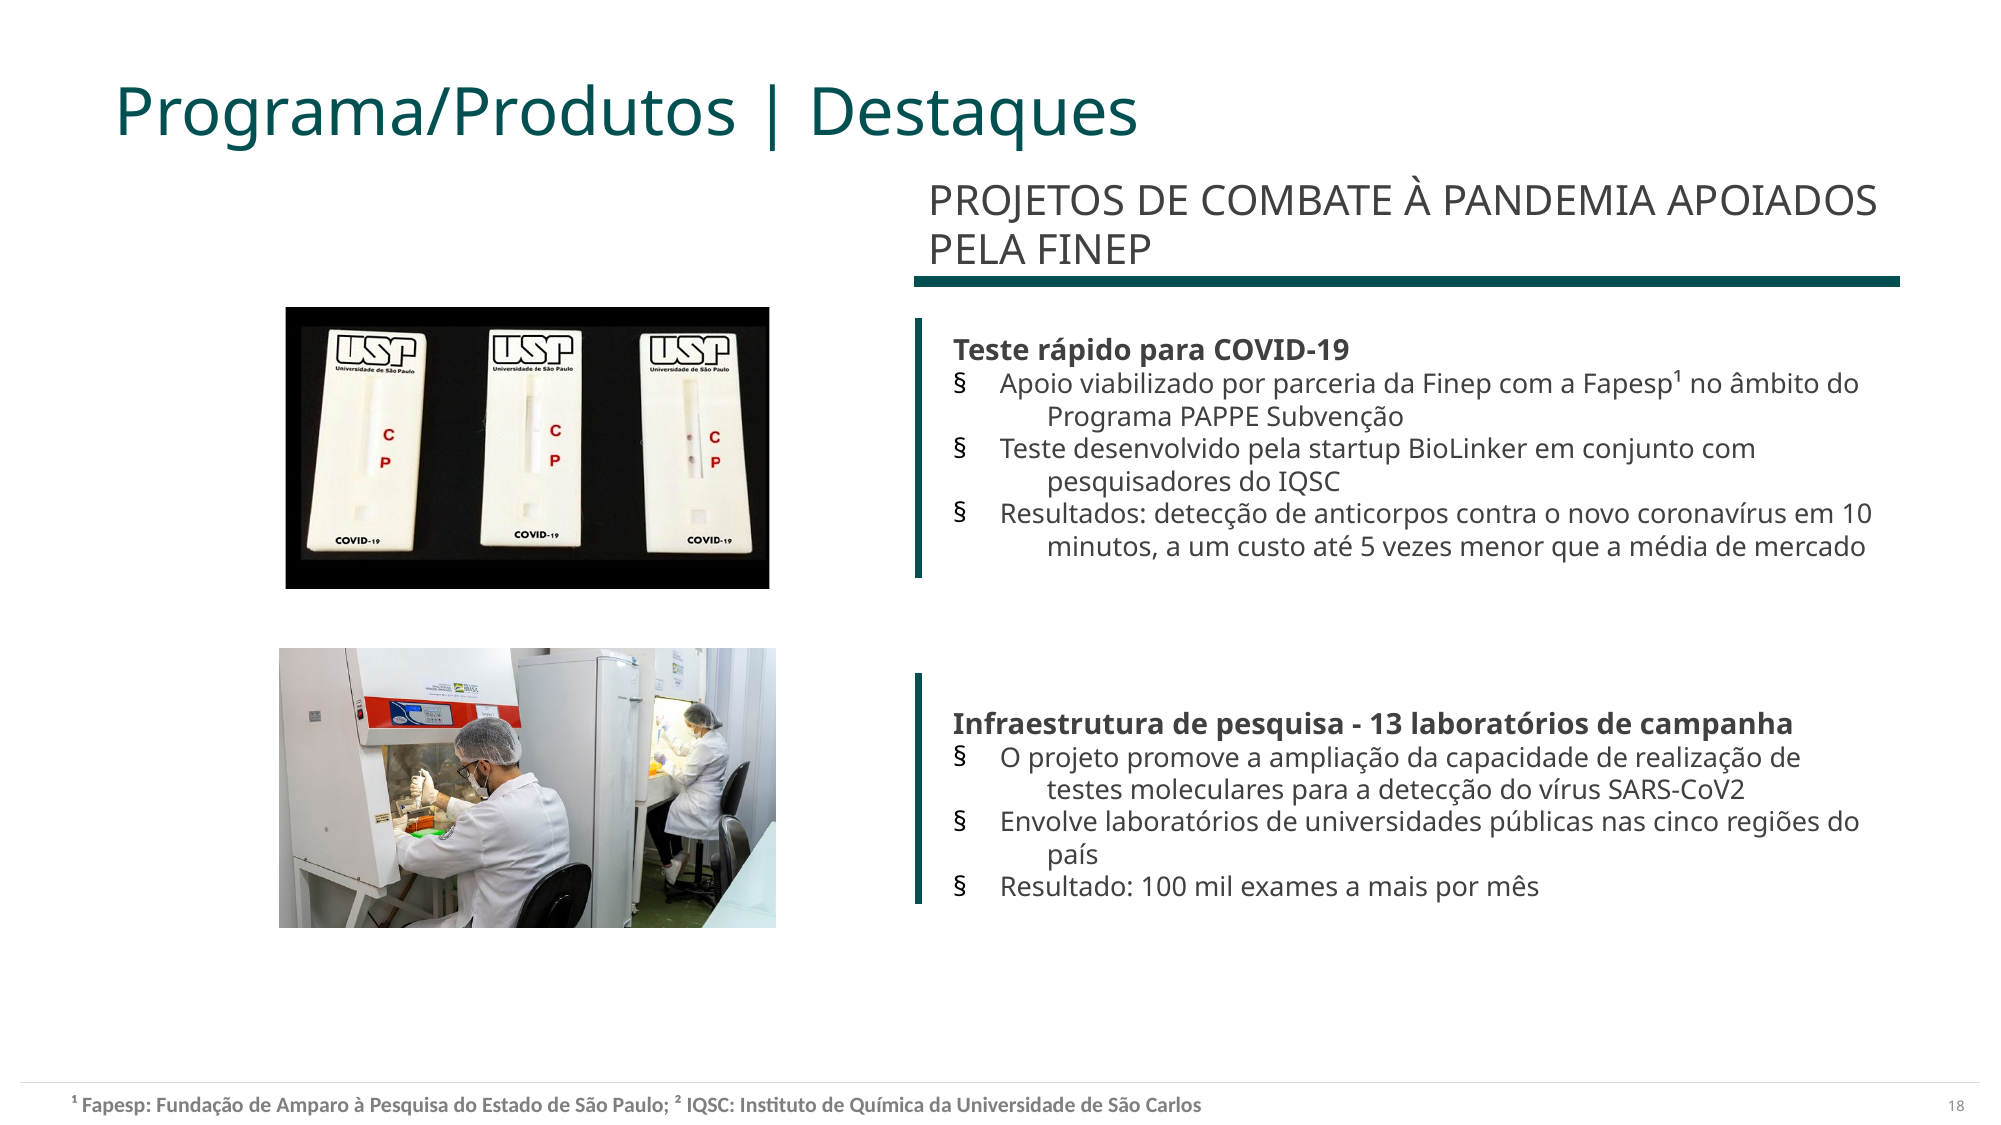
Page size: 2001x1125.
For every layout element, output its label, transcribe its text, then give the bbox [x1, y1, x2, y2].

text_box Teste rápido para COVID-19 Apoio viabilizado por parceria da Finep com a Fapesp¹ no âmbito do Programa PAPPE Subvenção Teste desenvolvido pela startup BioLinker em conjunto com pesquisadores do IQSC Resultados: detecção de anticorpos contra o novo coronavírus em 10 minutos, a um custo até 5 vezes menor que a média de mercado [938, 323, 1898, 572]
title Programa/Produtos | Destaques [99, 45, 1900, 173]
text_box ¹ Fapesp: Fundação de Amparo à Pesquisa do Estado de São Paulo; ² IQSC: Instituto de Química da Universidade de São Carlos [56, 1083, 1954, 1125]
text_box PROJETOS DE COMBATE À PANDEMIA APOIADOS PELA FINEP [913, 165, 1898, 282]
text_box Infraestrutura de pesquisa - 13 laboratórios de campanha O projeto promove a ampliação da capacidade de realização de testes moleculares para a detecção do vírus SARS-CoV2 Envolve laboratórios de universidades públicas nas cinco regiões do país Resultado: 100 mil exames a mais por mês [938, 697, 1898, 880]
text_box [914, 276, 1900, 287]
text_box [915, 673, 922, 904]
text_box [915, 318, 922, 578]
picture [279, 648, 776, 928]
picture [285, 307, 770, 589]
